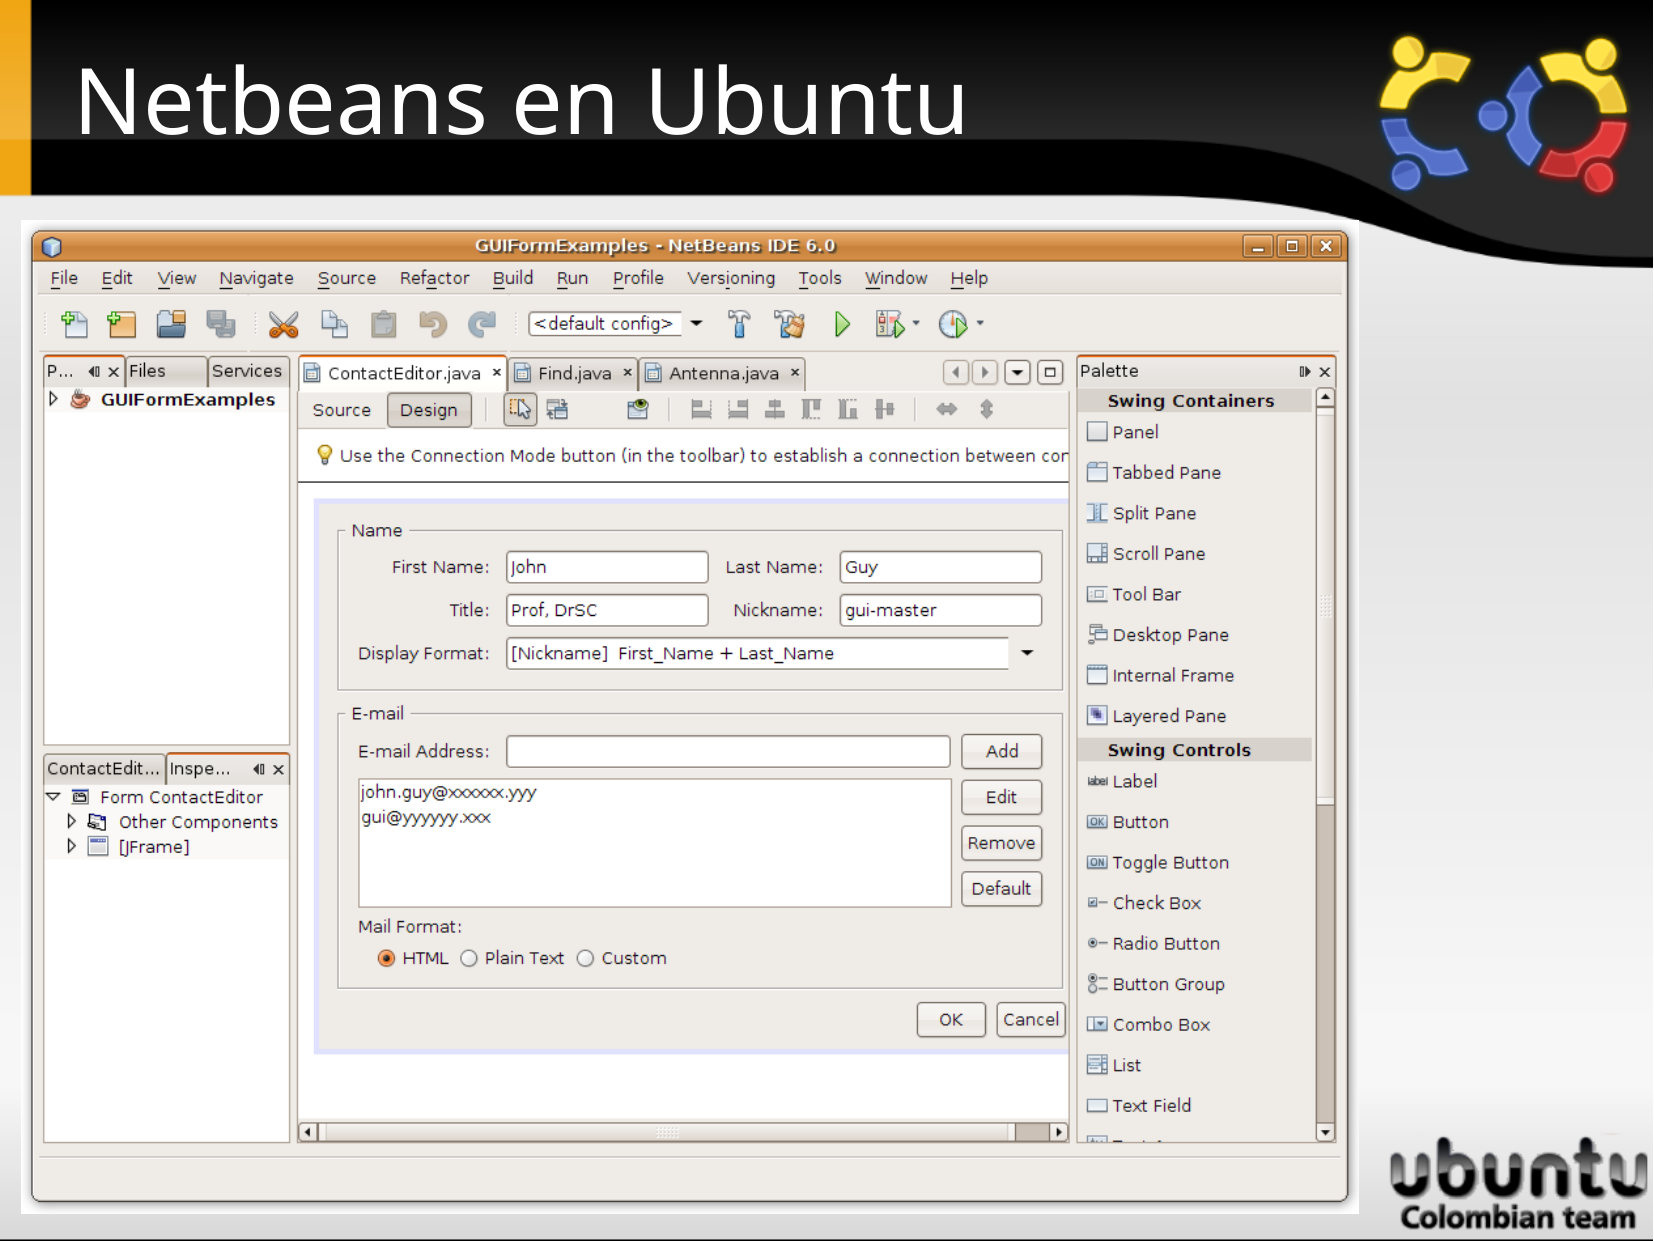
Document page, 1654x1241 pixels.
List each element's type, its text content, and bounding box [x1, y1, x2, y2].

text_box Netbeans en Ubuntu [59, 29, 1447, 178]
picture [0, 0, 1653, 1241]
